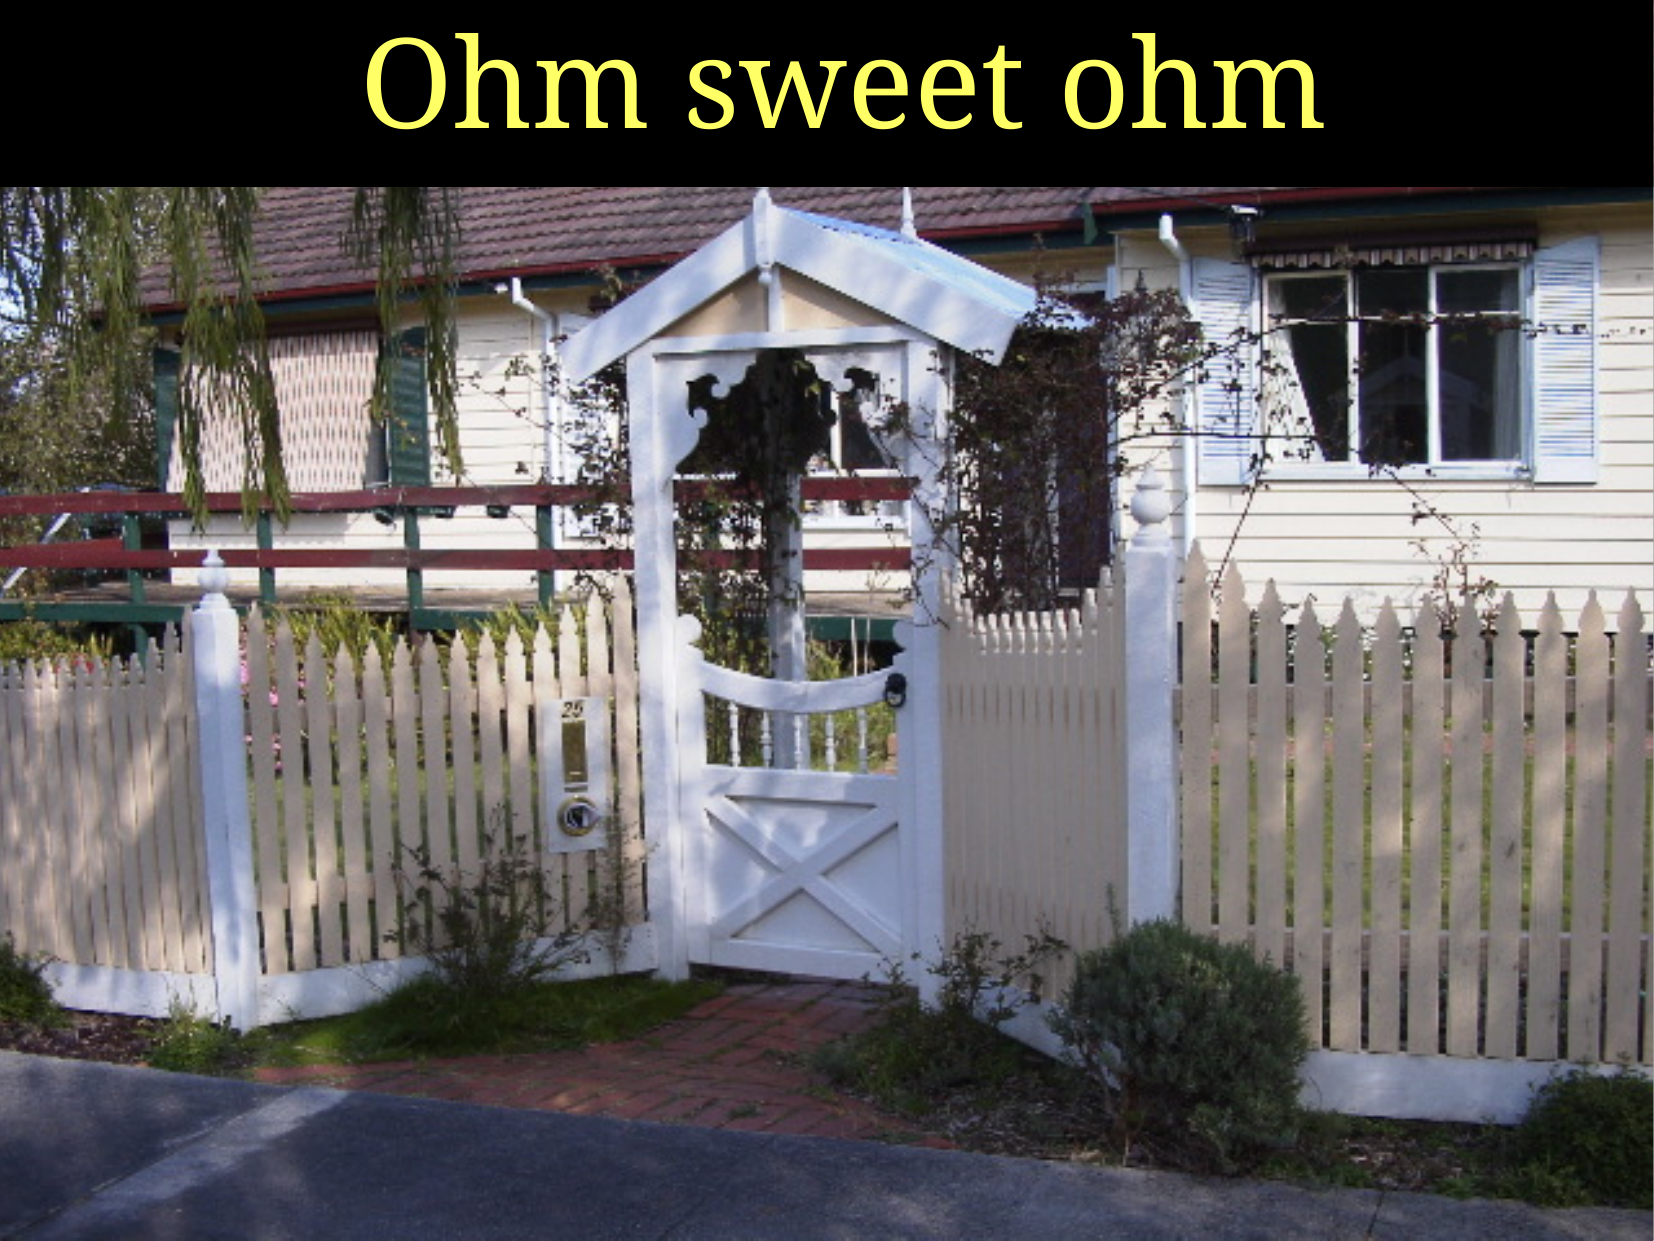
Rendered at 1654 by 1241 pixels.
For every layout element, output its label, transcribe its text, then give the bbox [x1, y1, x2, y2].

picture [0, 187, 1654, 1241]
text_box Ohm sweet ohm [0, 0, 1654, 187]
